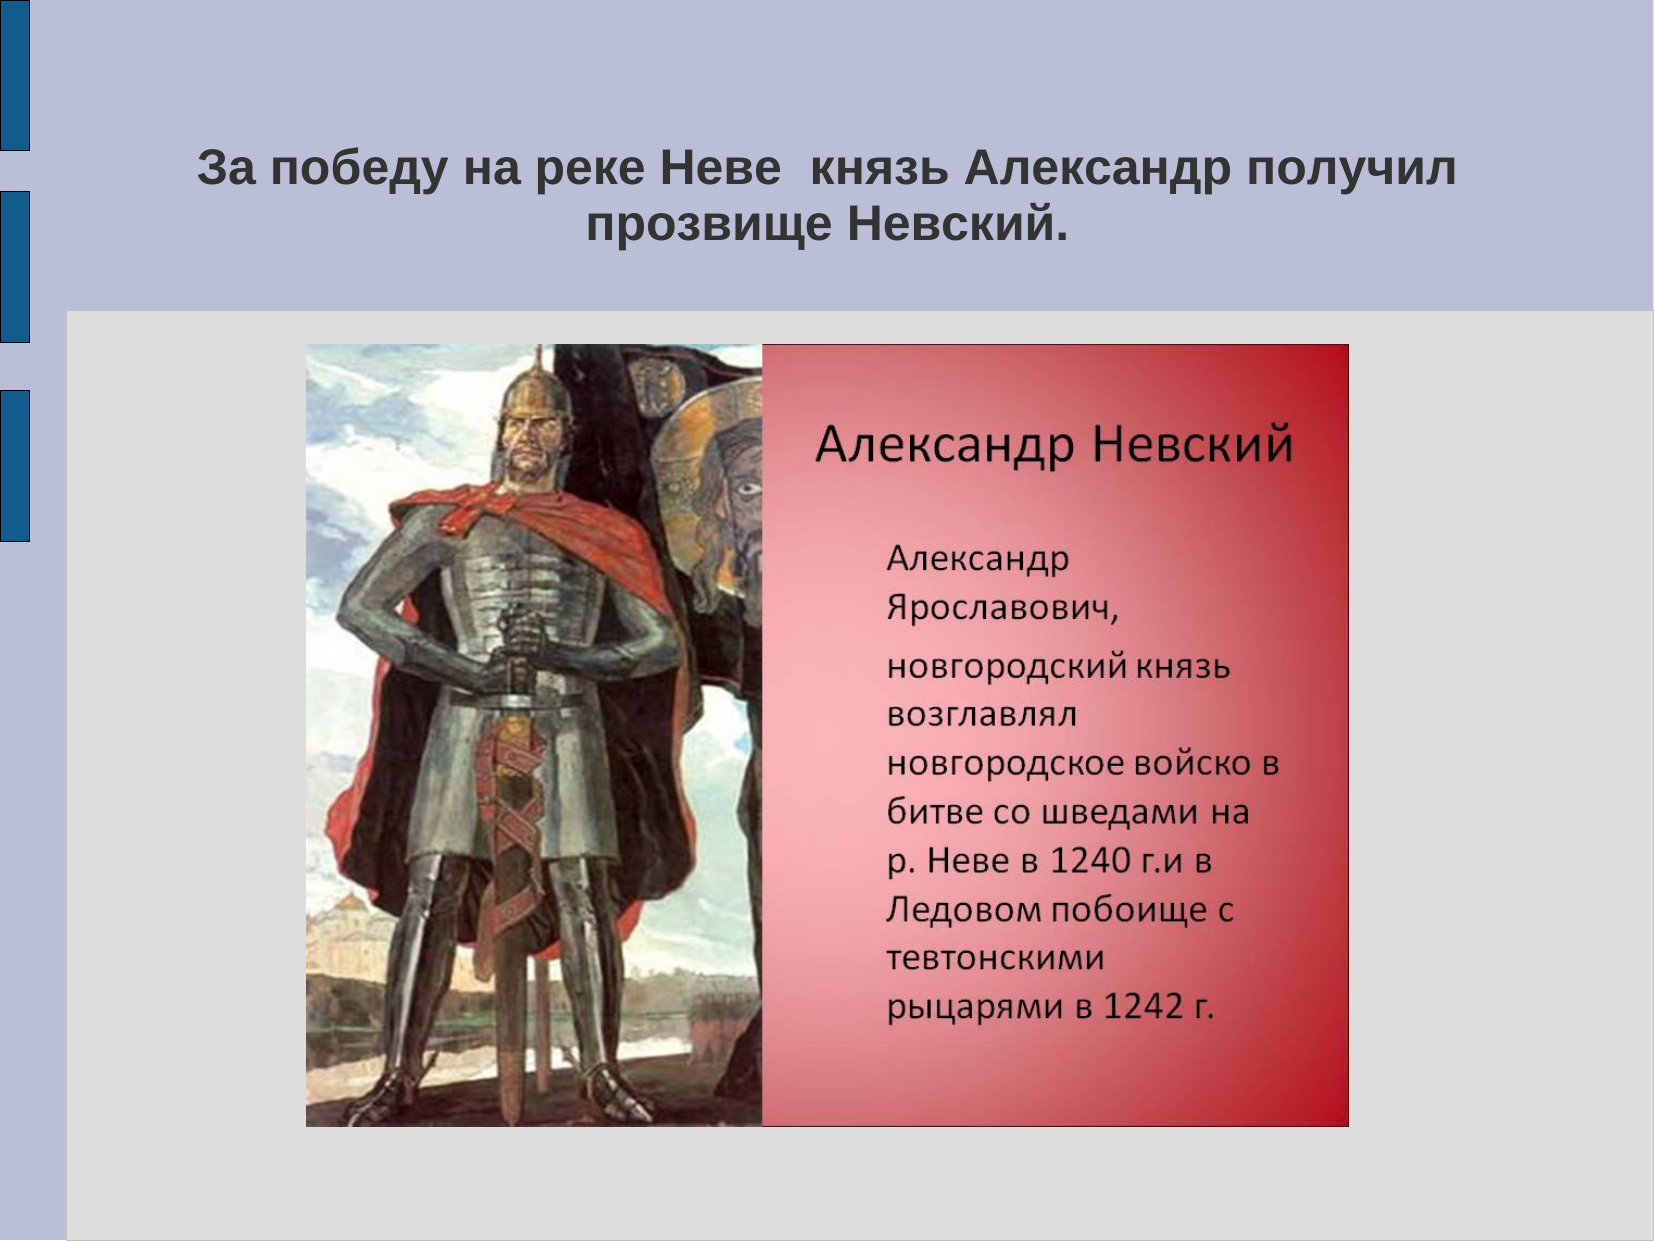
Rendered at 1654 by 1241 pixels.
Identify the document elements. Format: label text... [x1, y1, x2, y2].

title За победу на реке Неве князь Александр получил прозвище Невский. [121, 91, 1534, 299]
picture [306, 344, 1349, 1127]
